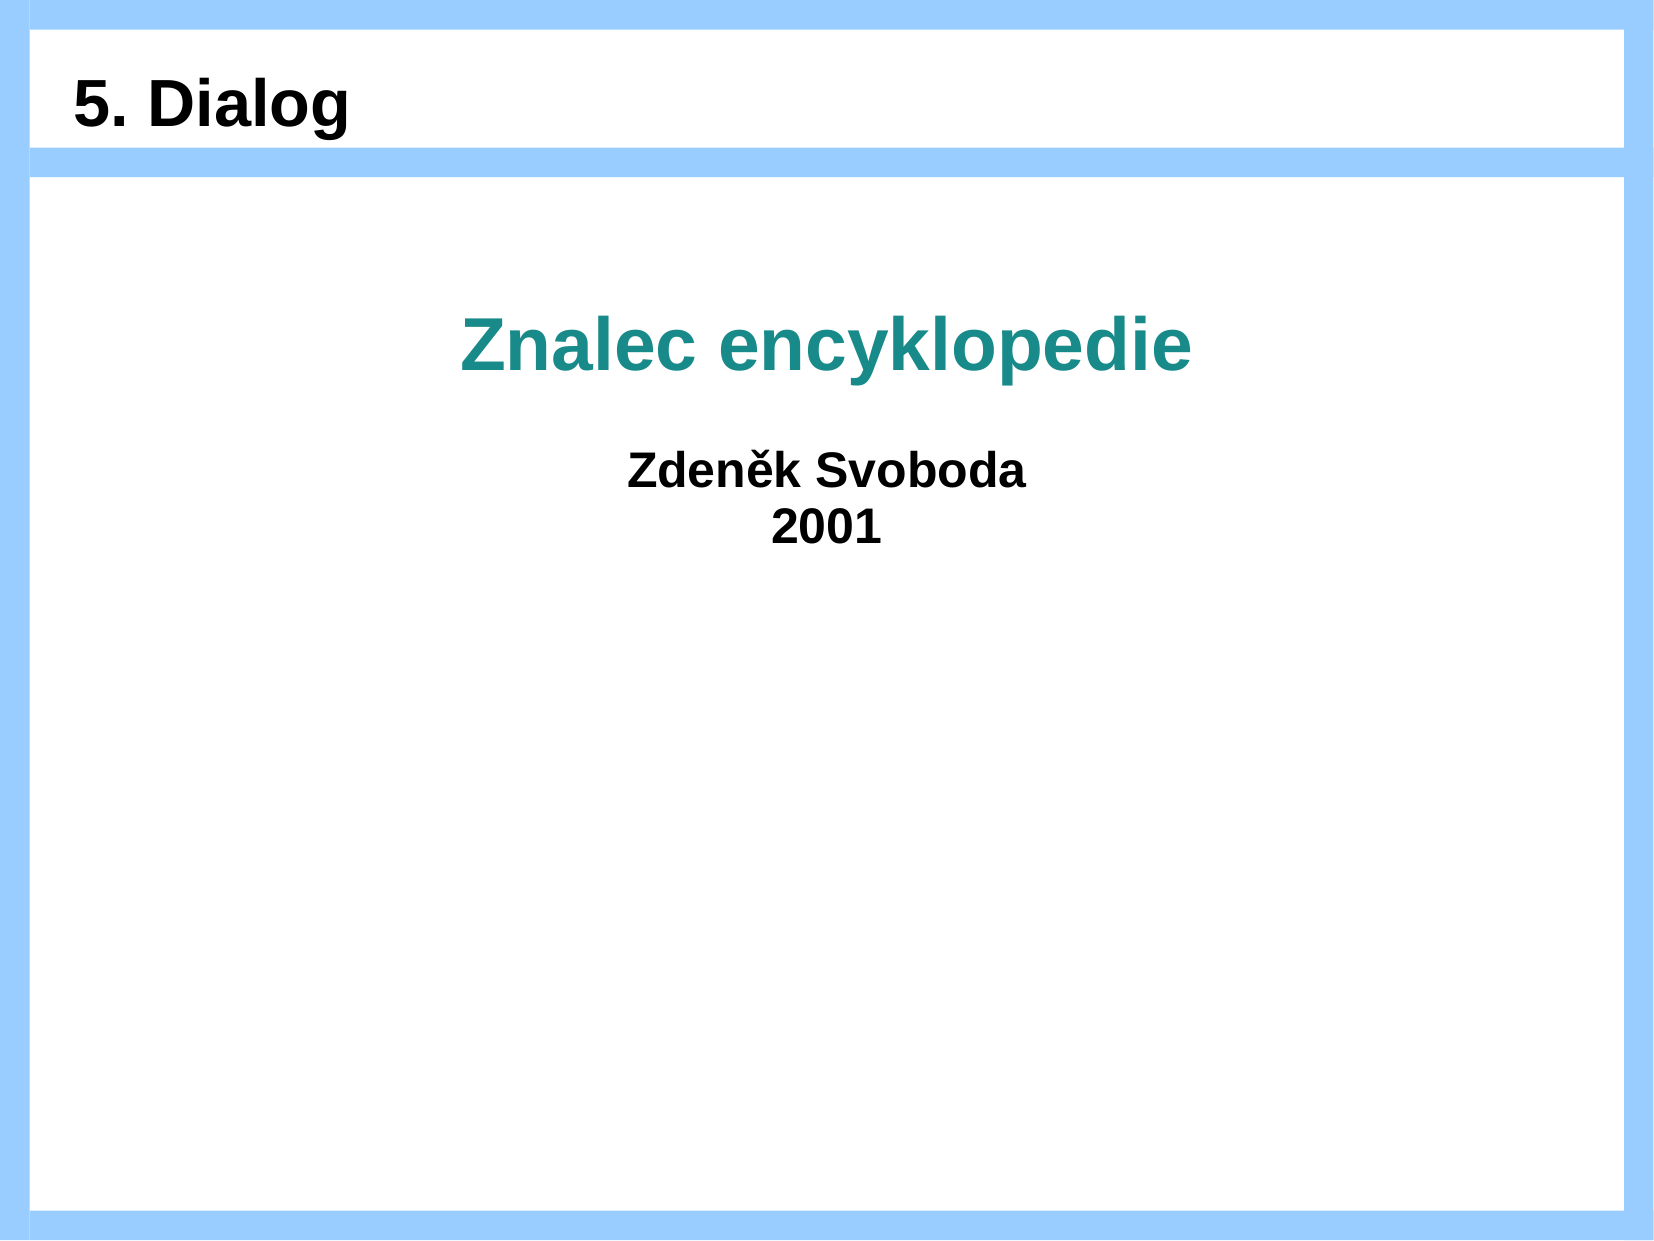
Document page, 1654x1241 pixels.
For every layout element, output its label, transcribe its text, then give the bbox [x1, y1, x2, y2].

text_box Znalec encyklopedie Zdeněk Svoboda 2001 [103, 295, 1551, 698]
text_box 5. Dialog [59, 58, 1152, 148]
